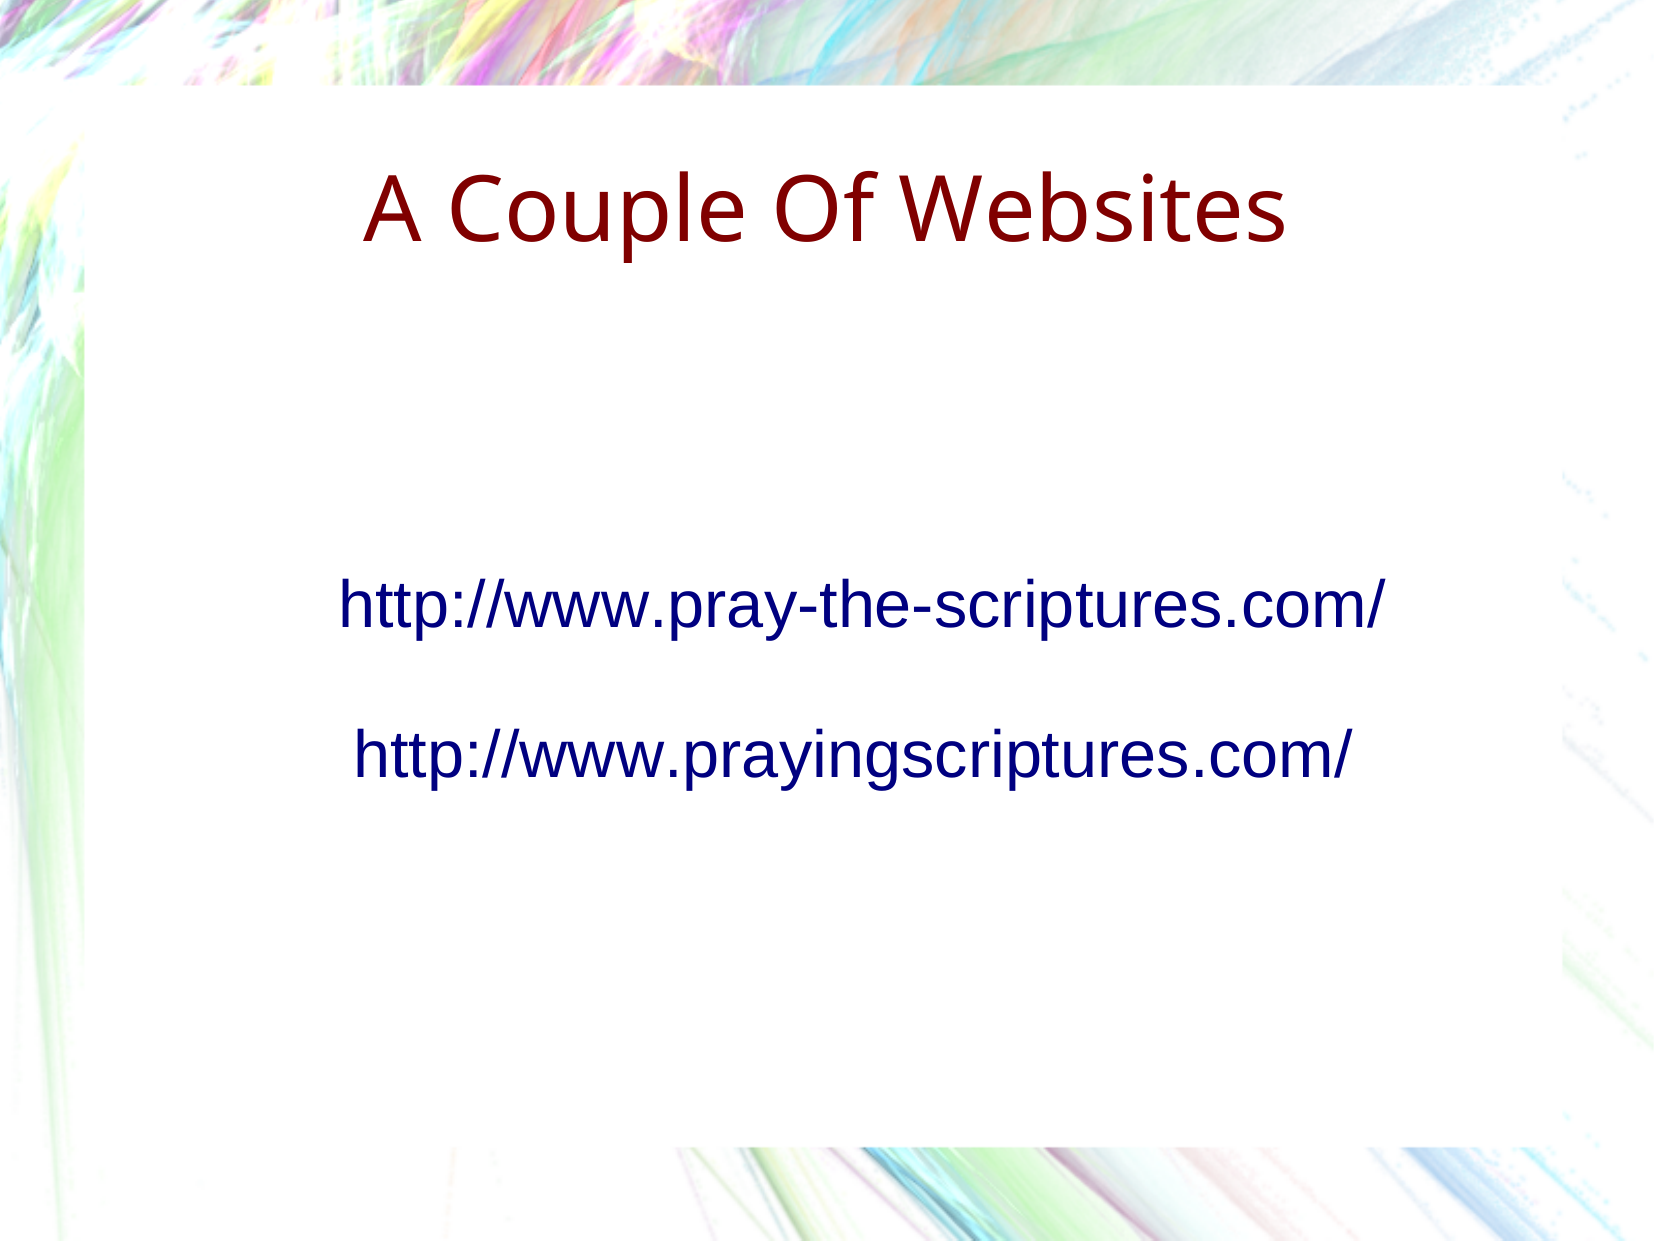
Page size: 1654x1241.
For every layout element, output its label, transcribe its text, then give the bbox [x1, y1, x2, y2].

title A Couple Of Websites [82, 102, 1571, 310]
subtitle http://www.pray-the-scriptures.com/ http://www.prayingscriptures.com/ [118, 366, 1571, 993]
picture [0, 0, 1654, 1241]
